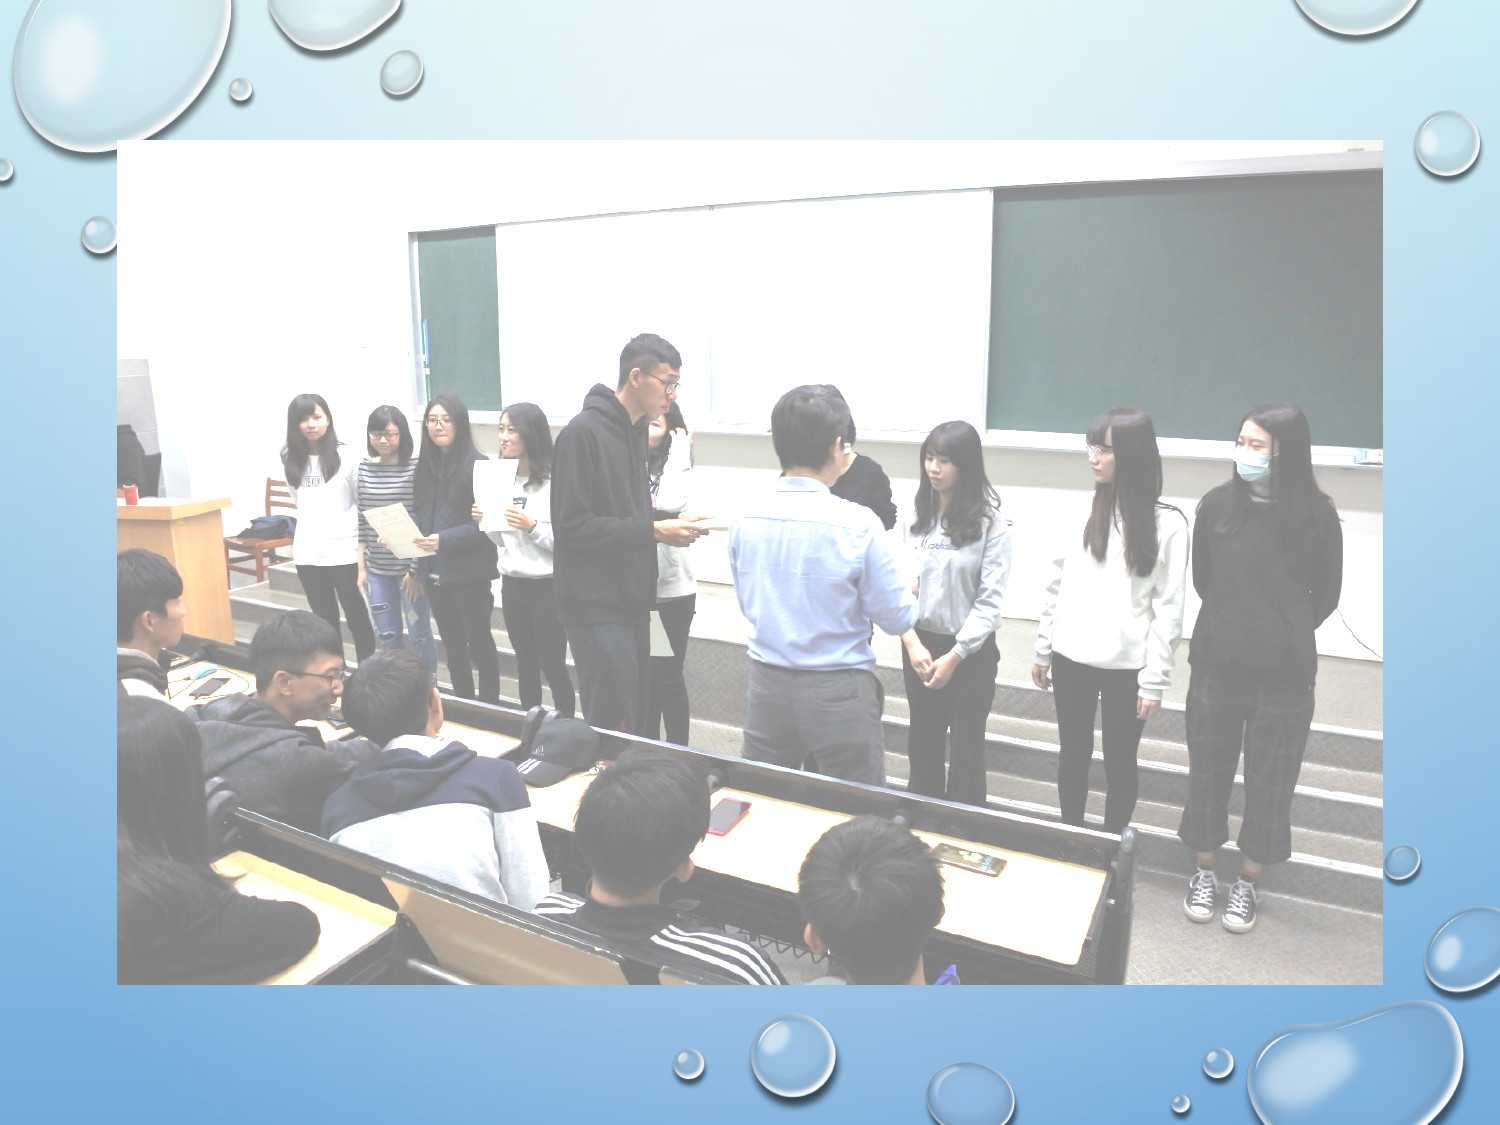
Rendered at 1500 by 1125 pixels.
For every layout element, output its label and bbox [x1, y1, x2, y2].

picture [117, 140, 1383, 985]
